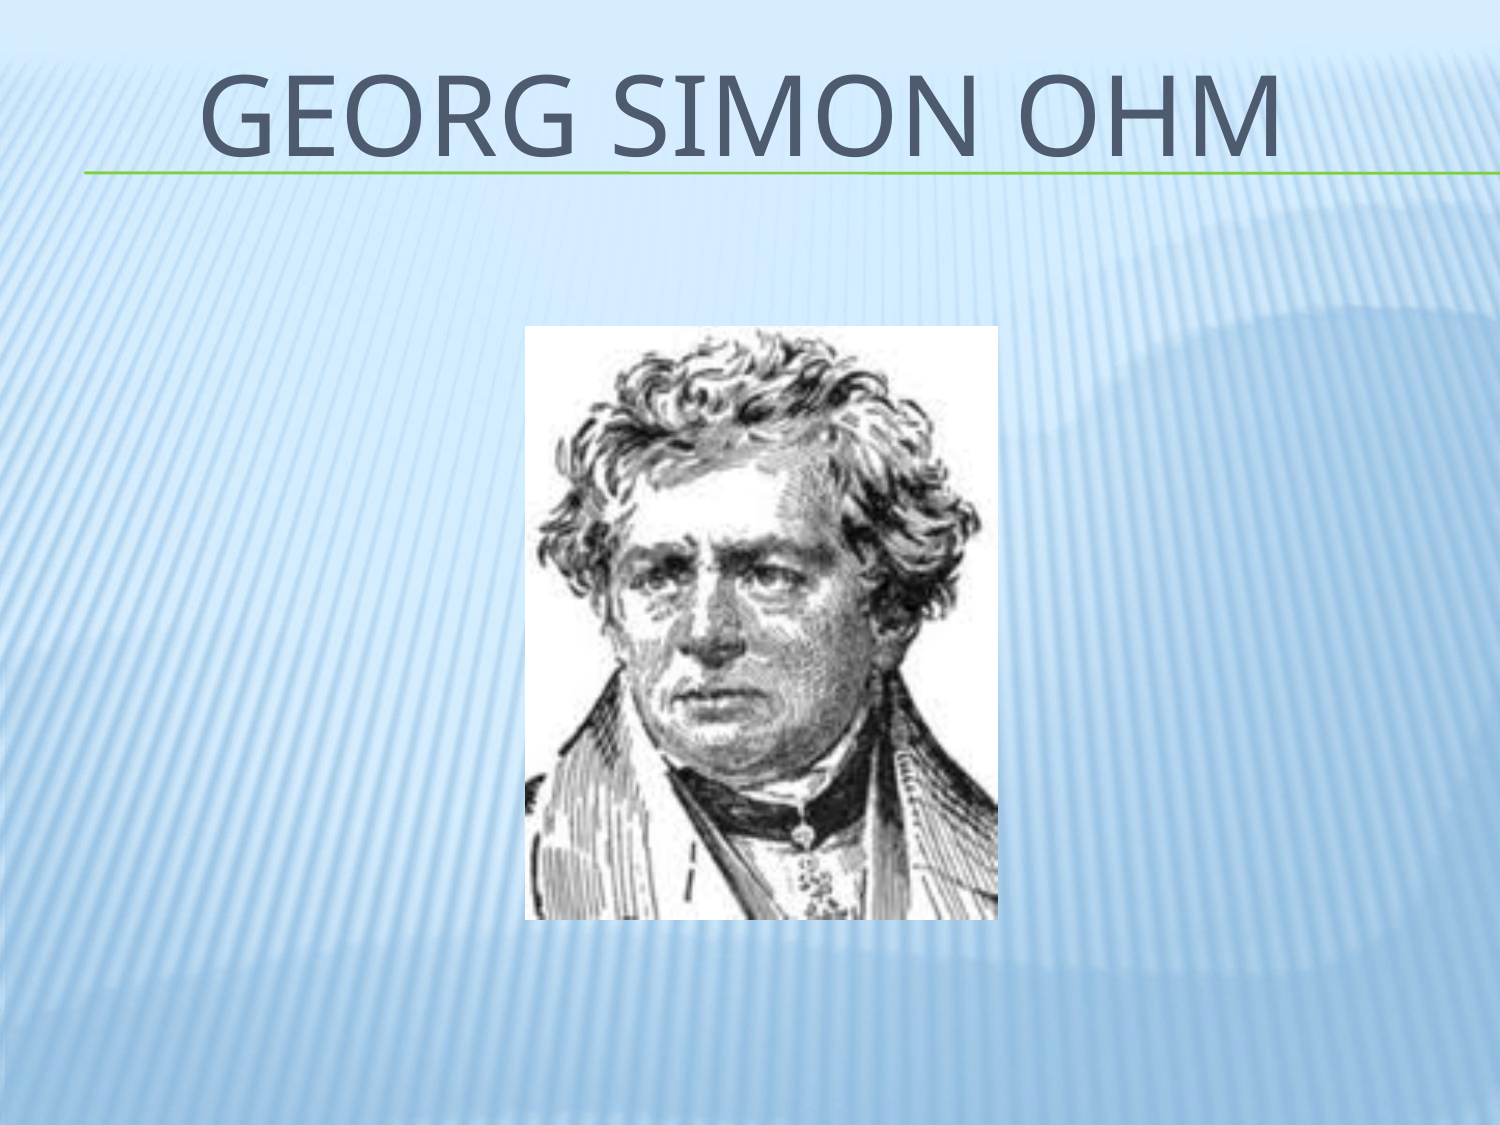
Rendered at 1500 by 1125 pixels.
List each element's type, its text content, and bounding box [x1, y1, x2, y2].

picture [0, 0, 1500, 1125]
title Georg Simon Ohm [29, 42, 1455, 181]
